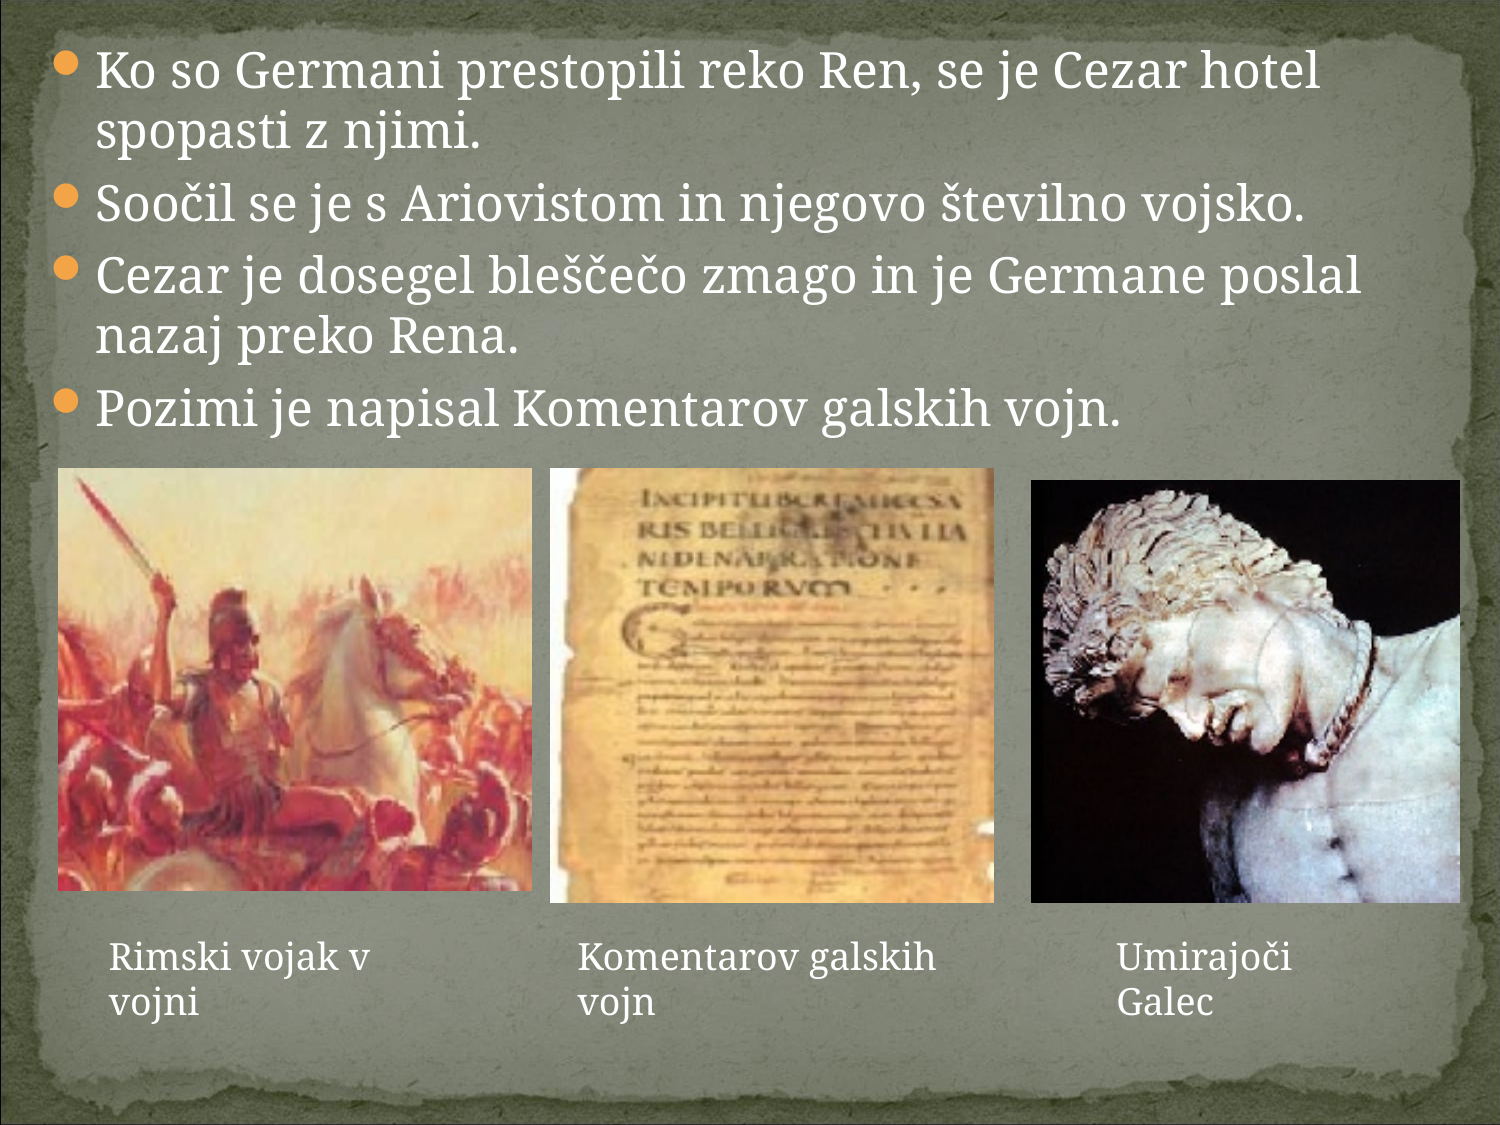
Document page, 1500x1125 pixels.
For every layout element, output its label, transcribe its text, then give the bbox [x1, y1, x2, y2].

text_box Rimski vojak v vojni [93, 925, 449, 1031]
text_box Komentarov galskih vojn [562, 925, 988, 1031]
list Ko so Germani prestopili reko Ren, se je Cezar hotel spopasti z njimi. Soočil se je s Ariovistom in njegovo številno vojsko. Cezar je dosegel bleščečo zmago in je Germane poslal nazaj preko Rena. Pozimi je napisal Komentarov galskih vojn. [35, 31, 1500, 1079]
text_box Umirajoči Galec [1101, 925, 1407, 1031]
picture [58, 468, 532, 891]
picture [550, 468, 994, 903]
picture [0, 0, 1500, 1125]
picture [1031, 480, 1460, 903]
